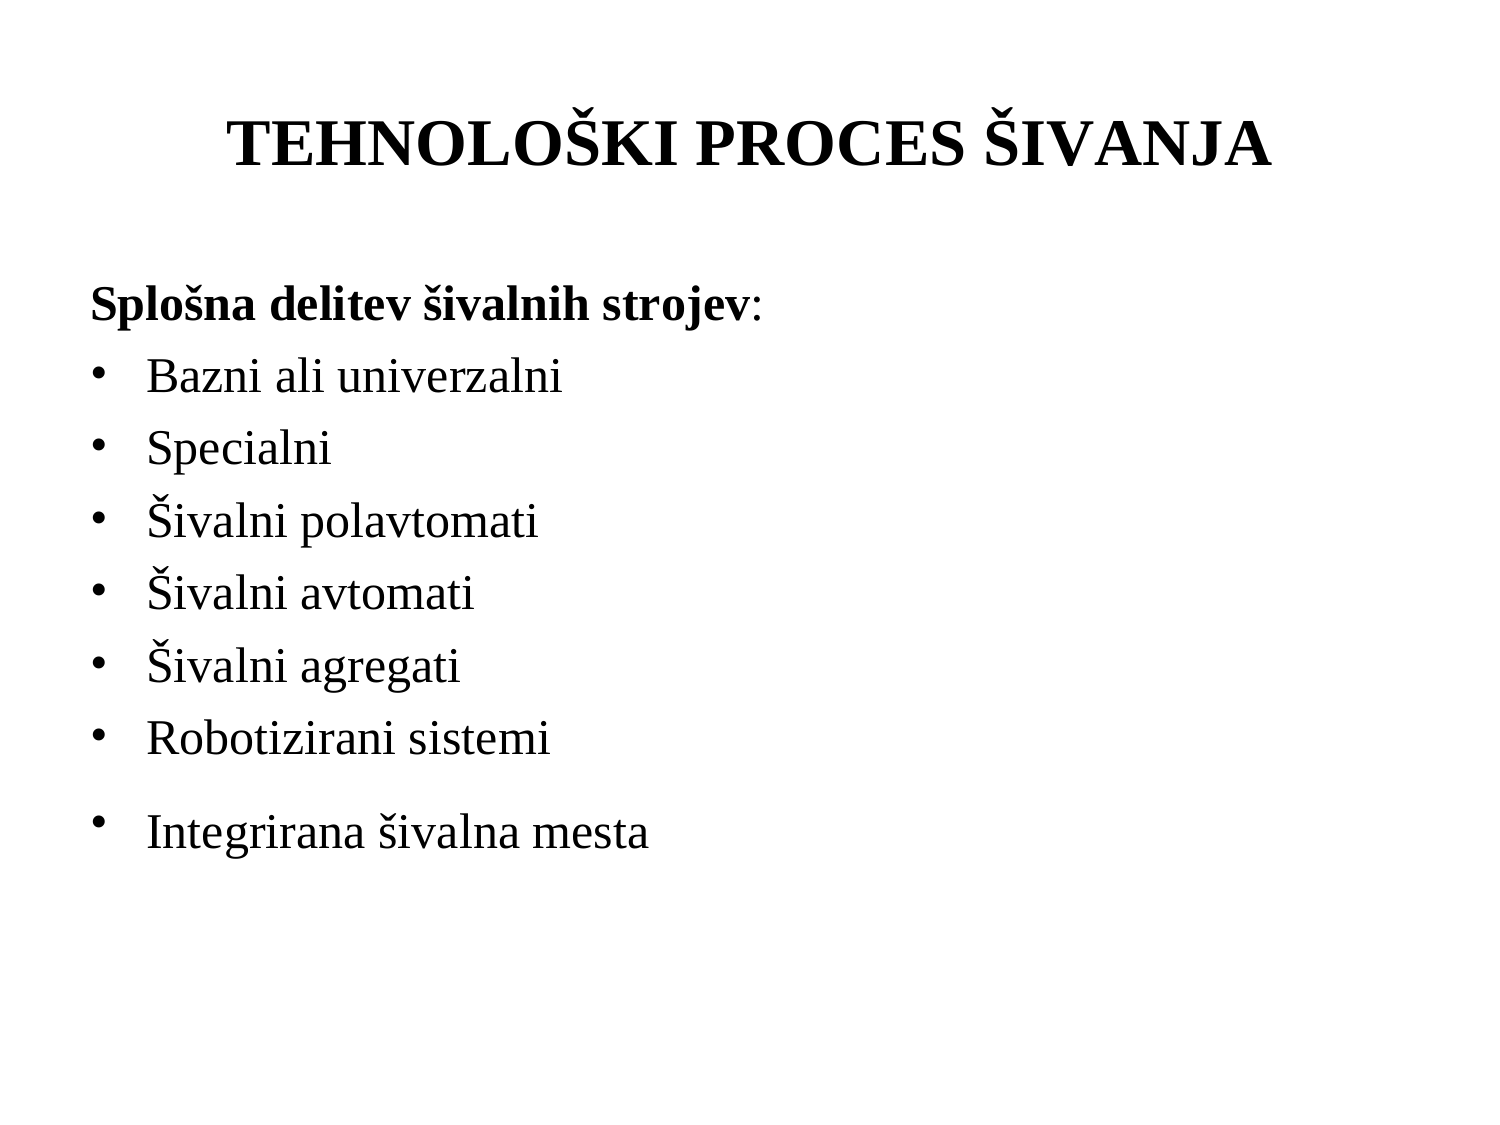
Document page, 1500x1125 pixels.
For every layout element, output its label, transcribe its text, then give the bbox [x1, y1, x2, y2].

title TEHNOLOŠKI PROCES ŠIVANJA [75, 45, 1426, 233]
list Splošna delitev šivalnih strojev: Bazni ali univerzalni Specialni Šivalni polavtomati Šivalni avtomati Šivalni agregati Robotizirani sistemi Integrirana šivalna mesta [75, 262, 1426, 1006]
